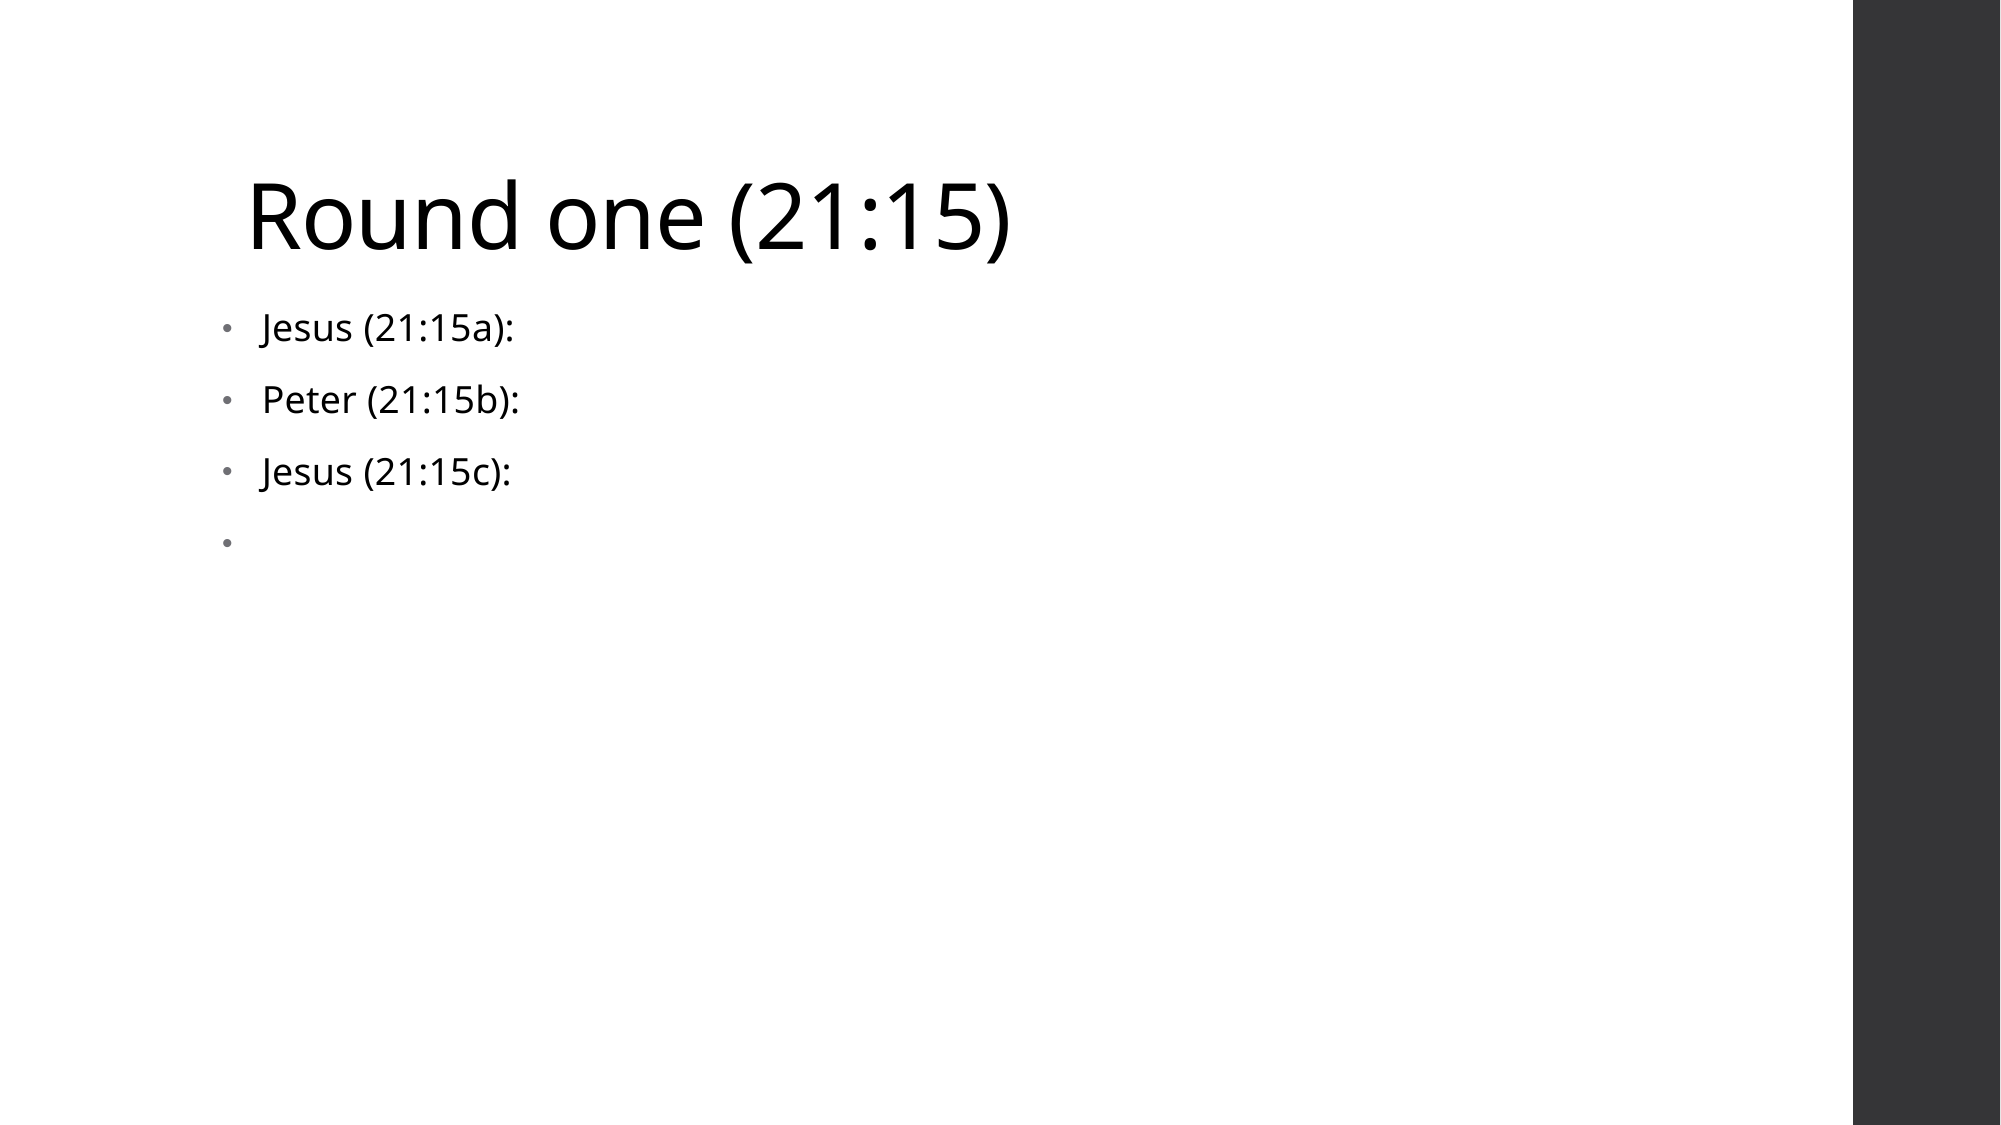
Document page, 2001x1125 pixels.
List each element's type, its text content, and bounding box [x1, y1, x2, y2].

title Round one (21:15) [206, 60, 1797, 278]
list Jesus (21:15a): Peter (21:15b): Jesus (21:15c): [206, 299, 1617, 1014]
